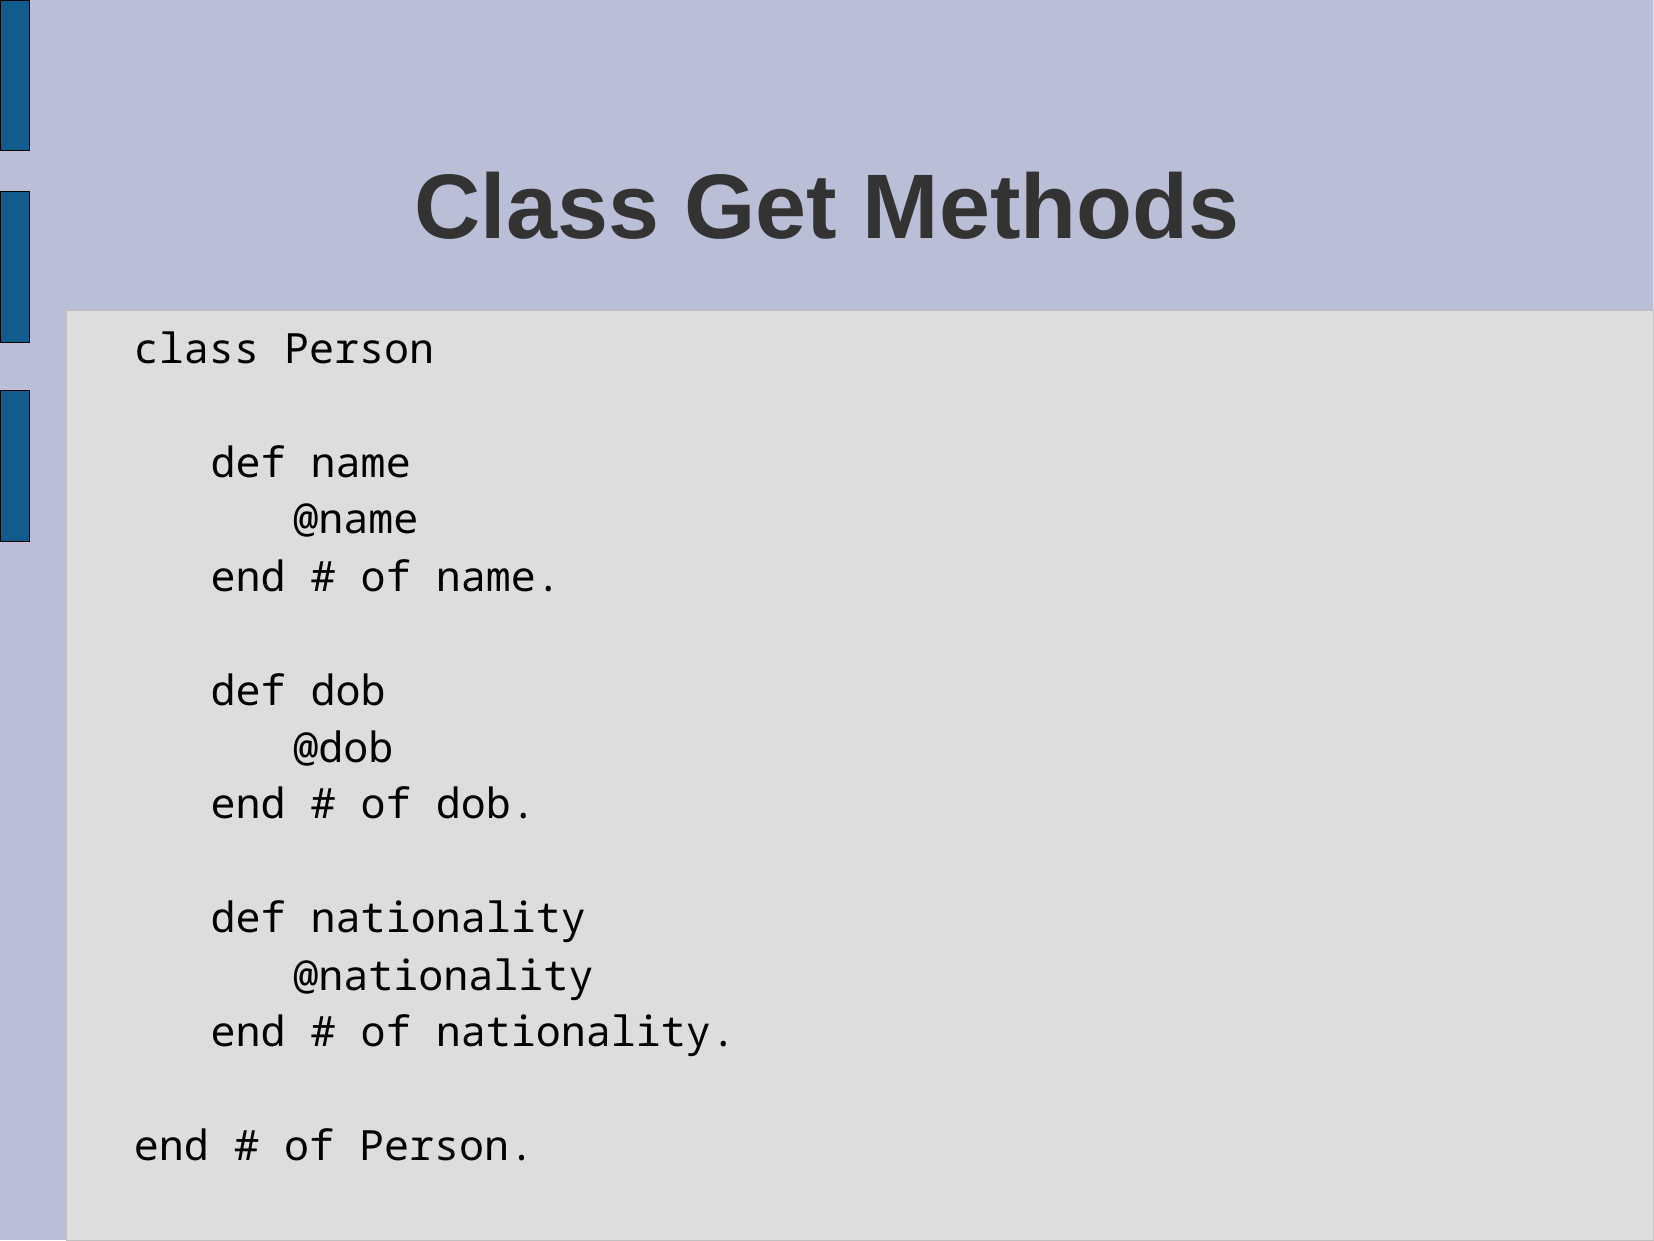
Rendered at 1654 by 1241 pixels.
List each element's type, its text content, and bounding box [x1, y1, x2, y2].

title Class Get Methods [121, 102, 1534, 311]
list class Person def name @name end # of name. def dob @dob end # of dob. def nationality @nationality end # of nationality. end # of Person. fred.name fred.to_s fred.dob [116, 318, 1529, 1241]
